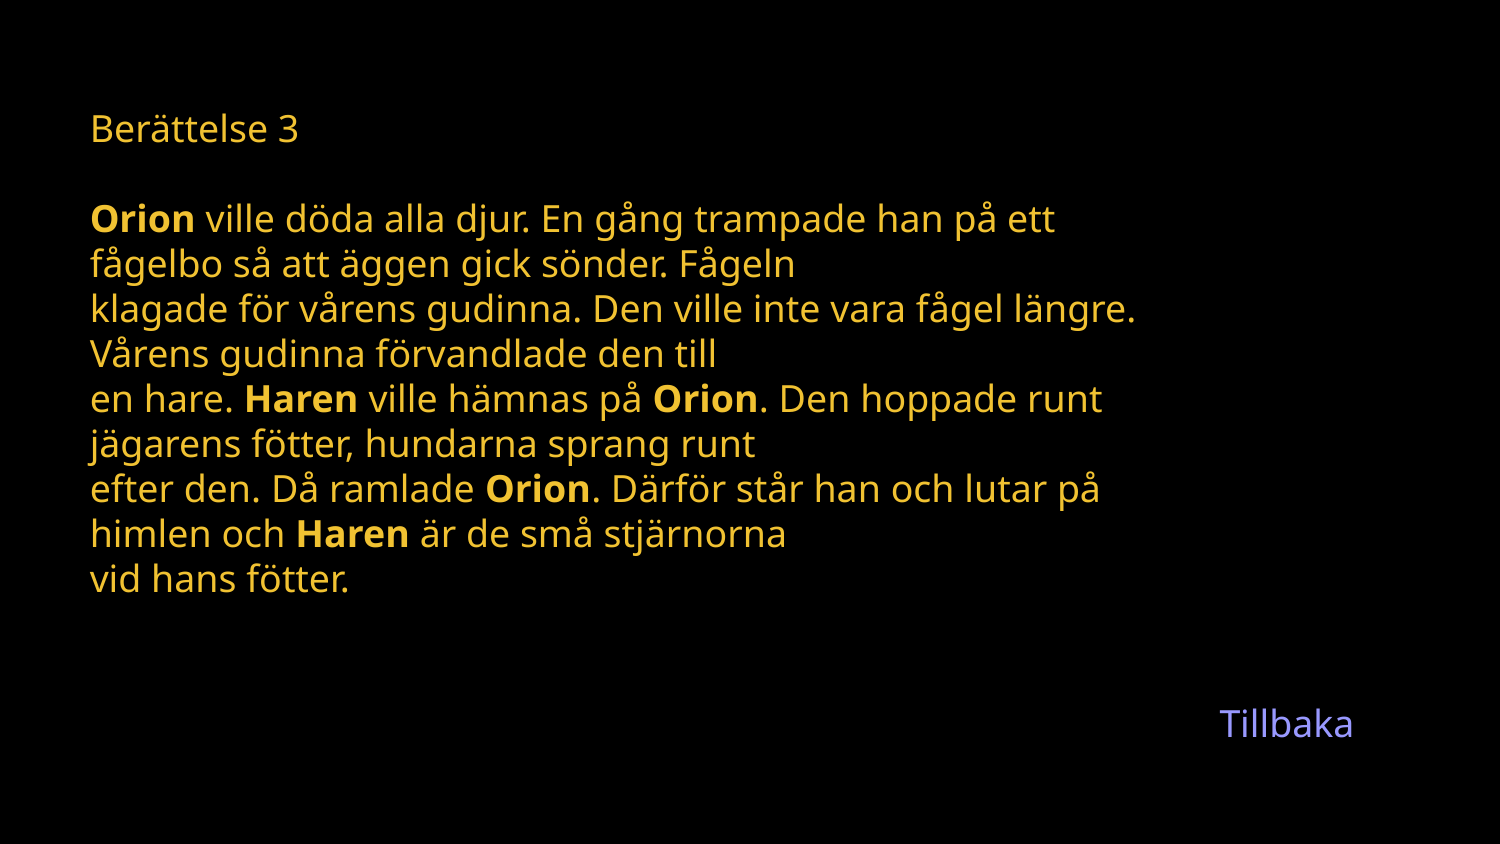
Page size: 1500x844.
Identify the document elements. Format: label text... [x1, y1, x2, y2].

text_box Berättelse 3 Orion ville döda alla djur. En gång trampade han på ett fågelbo så att äggen gick sönder. Fågeln klagade för vårens gudinna. Den ville inte vara fågel längre. Vårens gudinna förvandlade den till en hare. Haren ville hämnas på Orion. Den hoppade runt jägarens fötter, hundarna sprang runt efter den. Då ramlade Orion. Därför står han och lutar på himlen och Haren är de små stjärnorna vid hans fötter. [75, 90, 1425, 754]
text_box Tillbaka [1204, 685, 1465, 756]
